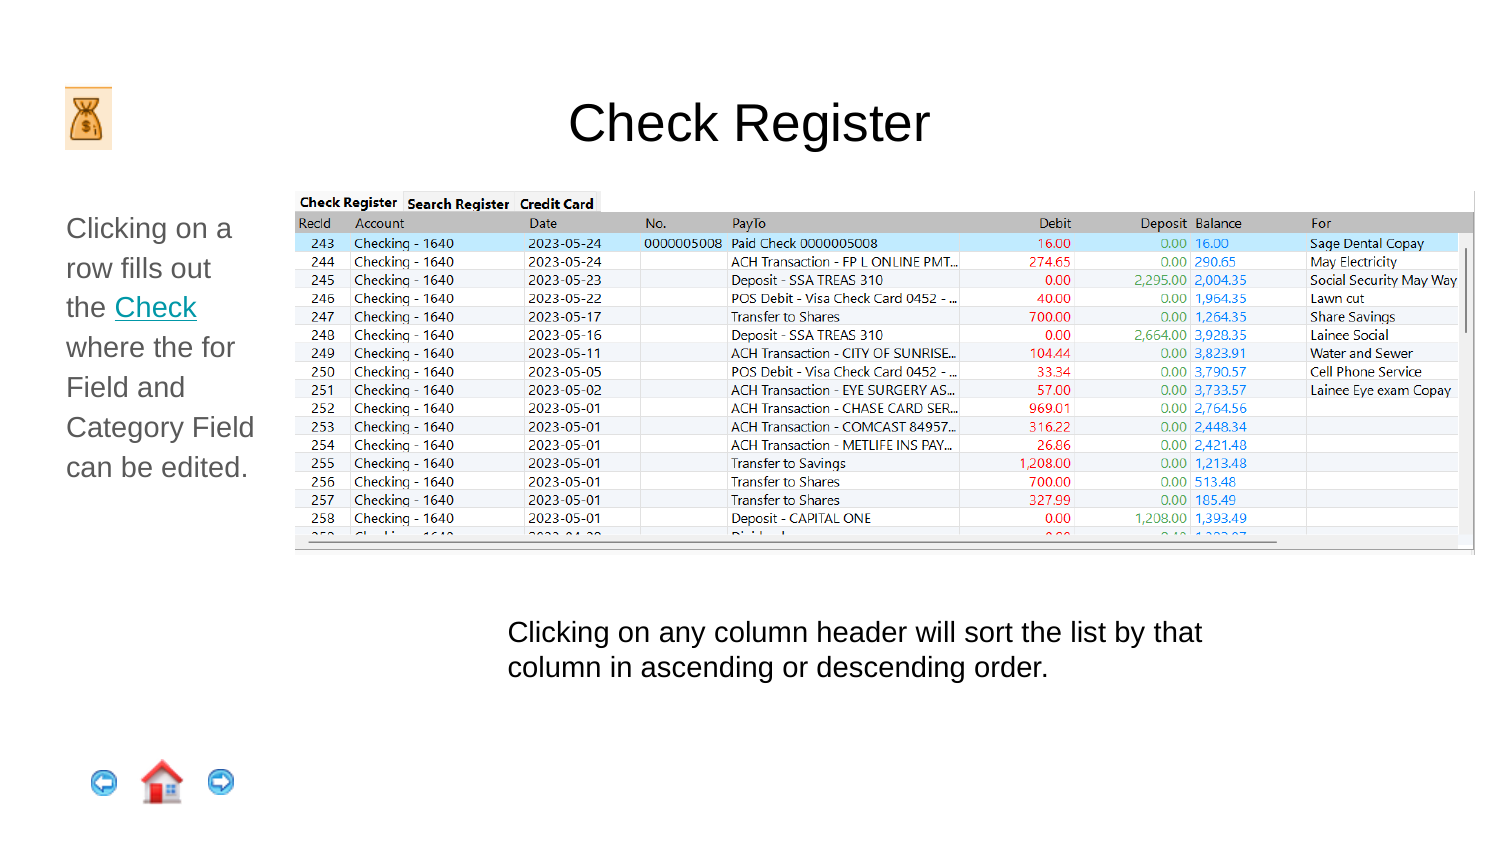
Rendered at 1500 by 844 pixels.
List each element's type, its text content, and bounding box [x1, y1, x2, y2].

text_box Clicking on any column header will sort the list by that column in ascending or descending order. [492, 597, 1220, 698]
picture [295, 191, 1475, 555]
picture [91, 770, 117, 796]
picture [208, 769, 234, 795]
picture [65, 83, 112, 150]
list Clicking on a row fills out the Check where the for Field and Category Field can be edited. [51, 189, 271, 537]
picture [137, 758, 188, 809]
title Check Register [51, 72, 1449, 167]
